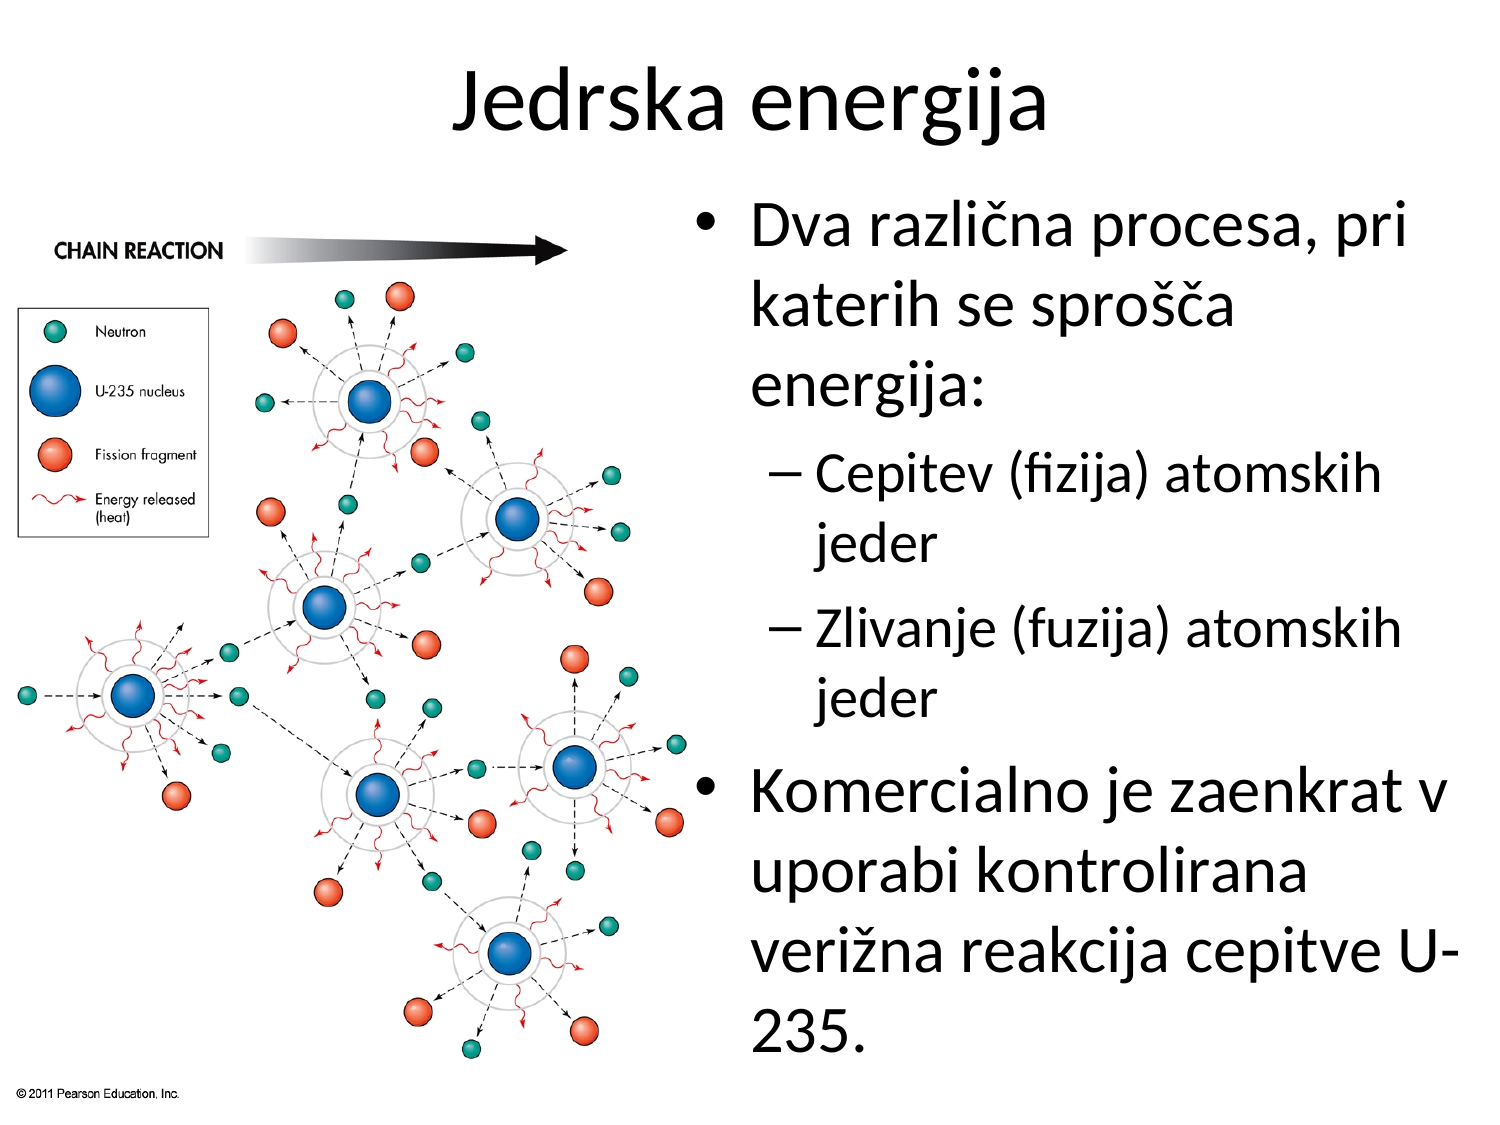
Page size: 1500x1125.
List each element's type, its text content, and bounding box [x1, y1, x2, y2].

text_box Dva različna procesa, pri katerih se sprošča energija: Cepitev (fizija) atomskih jeder Zlivanje (fuzija) atomskih jeder Komercialno je zaenkrat v uporabi kontrolirana verižna reakcija cepitve U-235. [679, 172, 1500, 1125]
picture [0, 219, 679, 1125]
text_box Jedrska energija [76, 0, 1427, 188]
